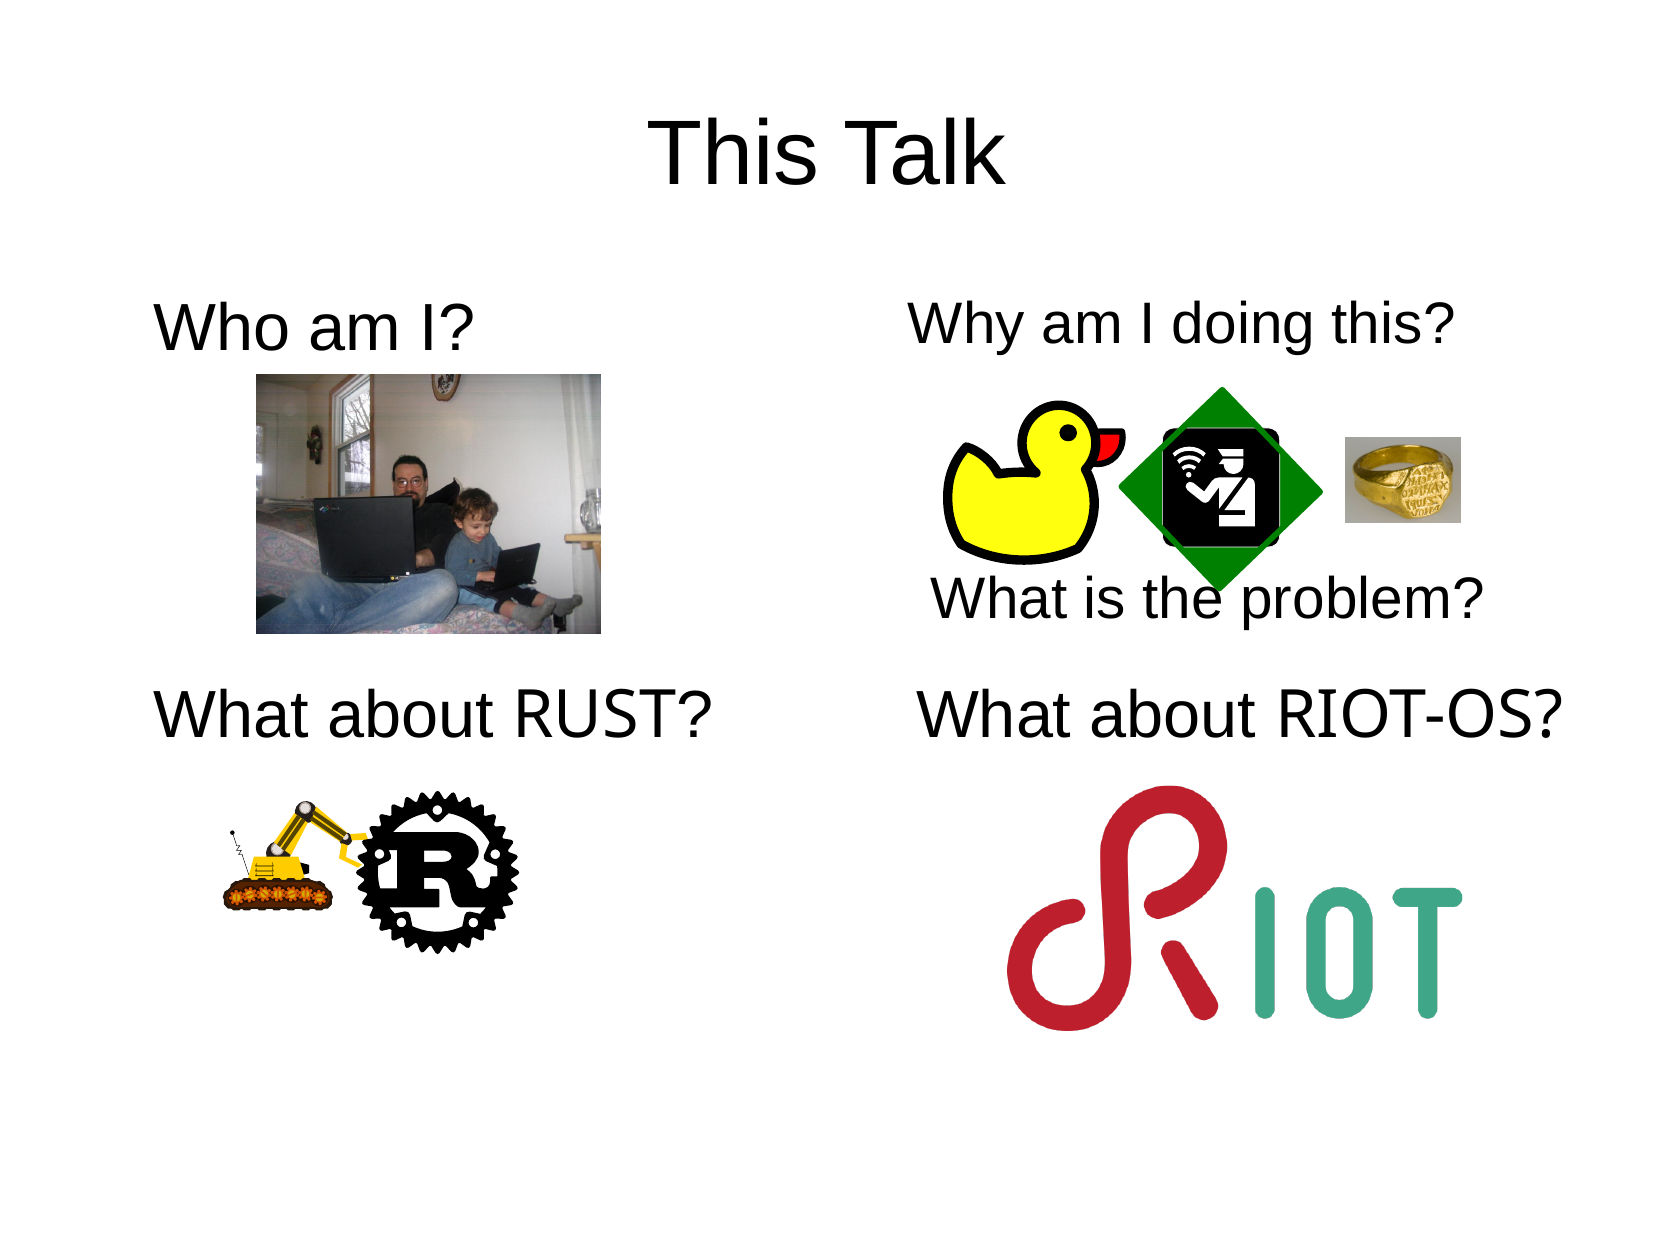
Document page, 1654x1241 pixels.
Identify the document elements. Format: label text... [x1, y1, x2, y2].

picture [222, 760, 553, 988]
picture [956, 783, 1509, 1032]
list Who am I? [82, 290, 809, 634]
list What about RUST? [82, 665, 809, 1009]
picture [256, 374, 601, 634]
picture [1345, 437, 1461, 523]
title This Talk [82, 49, 1571, 257]
list Why am I doing this? What is the problem? [845, 290, 1572, 634]
list What about RIOT-OS? [845, 665, 1572, 1009]
picture [933, 386, 1324, 592]
